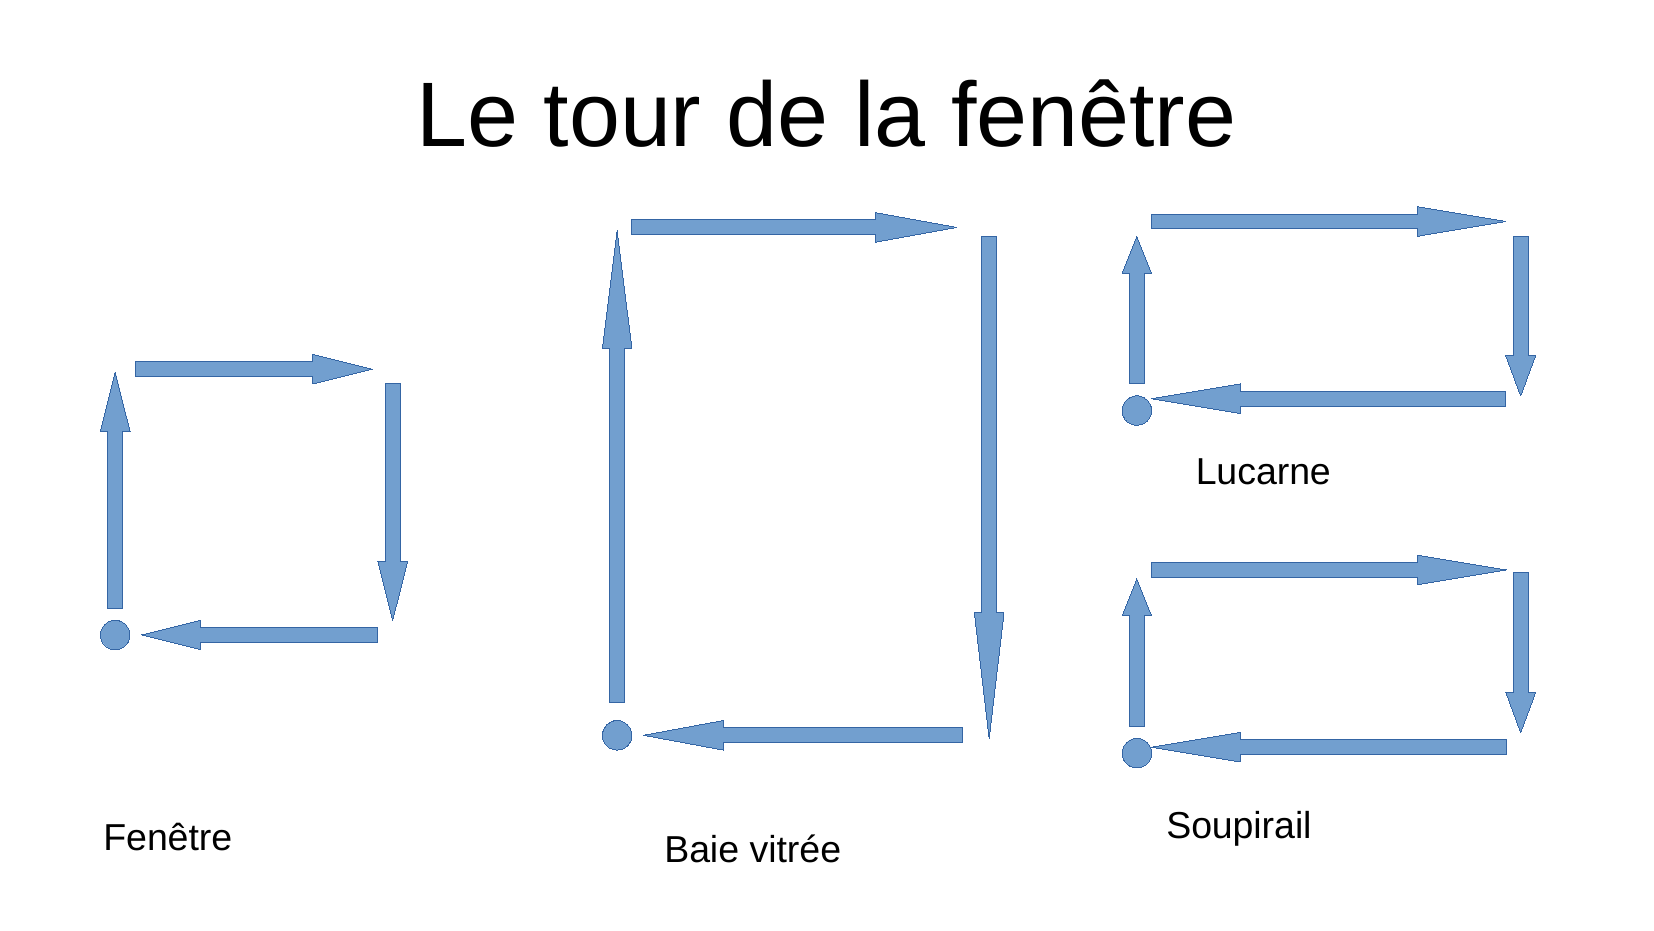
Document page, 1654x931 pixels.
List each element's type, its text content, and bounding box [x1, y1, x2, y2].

text_box [1122, 236, 1152, 384]
text_box [1122, 395, 1152, 426]
text_box [1505, 236, 1536, 396]
text_box [1151, 206, 1506, 237]
text_box [377, 383, 408, 621]
title Le tour de la fenêtre [82, 37, 1571, 193]
text_box [974, 236, 1004, 739]
text_box [1505, 572, 1536, 733]
text_box [602, 230, 632, 703]
text_box Lucarne [1181, 442, 1477, 500]
text_box [643, 720, 963, 751]
text_box [1151, 383, 1506, 414]
text_box Soupirail [1151, 797, 1565, 897]
text_box [631, 212, 957, 243]
text_box [135, 354, 373, 384]
text_box [100, 620, 130, 650]
text_box [1151, 555, 1507, 585]
text_box [141, 620, 378, 650]
text_box [100, 372, 131, 609]
text_box Fenêtre [88, 809, 414, 866]
text_box [1122, 578, 1152, 727]
text_box [1122, 732, 1507, 768]
text_box Baie vitrée [649, 820, 975, 878]
text_box [602, 720, 632, 751]
